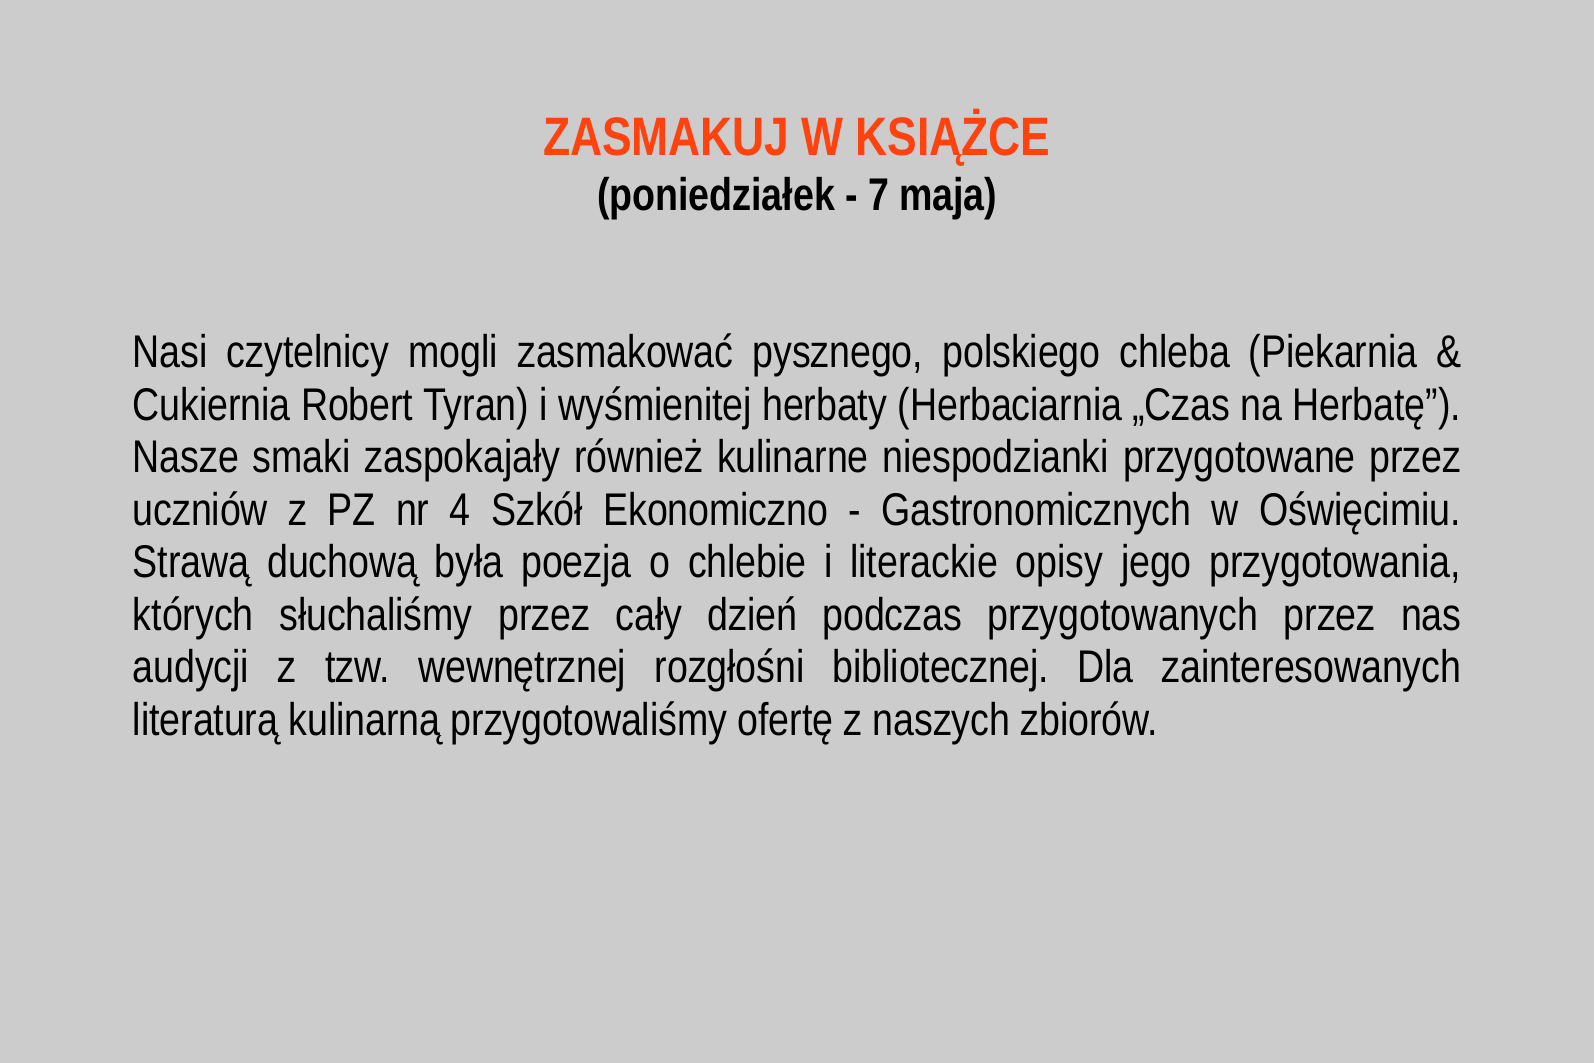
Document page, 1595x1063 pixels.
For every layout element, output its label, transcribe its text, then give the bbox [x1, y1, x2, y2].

text_box ZASMAKUJ W KSIĄŻCE (poniedziałek - 7 maja) Nasi czytelnicy mogli zasmakować pysznego, polskiego chleba (Piekarnia & Cukiernia Robert Tyran) i wyśmienitej herbaty (Herbaciarnia „Czas na Herbatę”). Nasze smaki zaspokajały również kulinarne niespodzianki przygotowane przez uczniów z PZ nr 4 Szkół Ekonomiczno - Gastronomicznych w Oświęcimiu. Strawą duchową była poezja o chlebie i literackie opisy jego przygotowania, których słuchaliśmy przez cały dzień podczas przygotowanych przez nas audycji z tzw. wewnętrznej rozgłośni bibliotecznej. Dla zainteresowanych literaturą kulinarną przygotowaliśmy ofertę z naszych zbiorów. [118, 97, 1477, 747]
